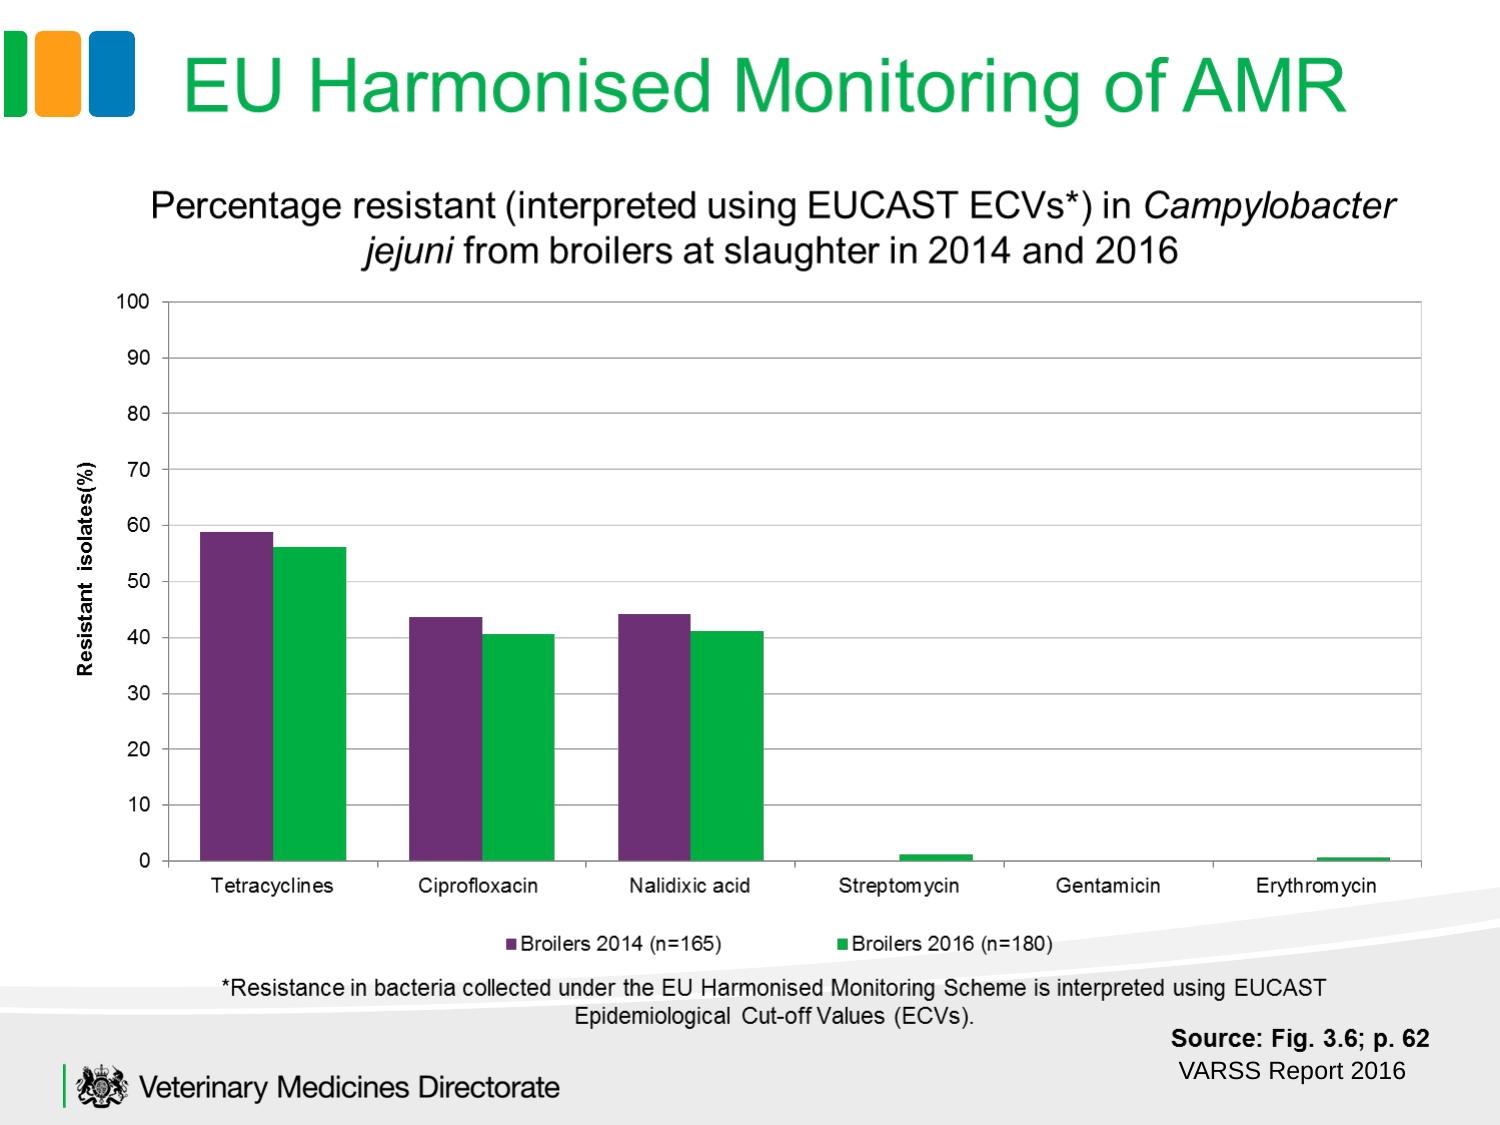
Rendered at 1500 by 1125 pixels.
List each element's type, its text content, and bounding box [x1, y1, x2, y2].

picture [44, 16, 1456, 1109]
text_box VARSS Report 2016 [1163, 1046, 1424, 1093]
